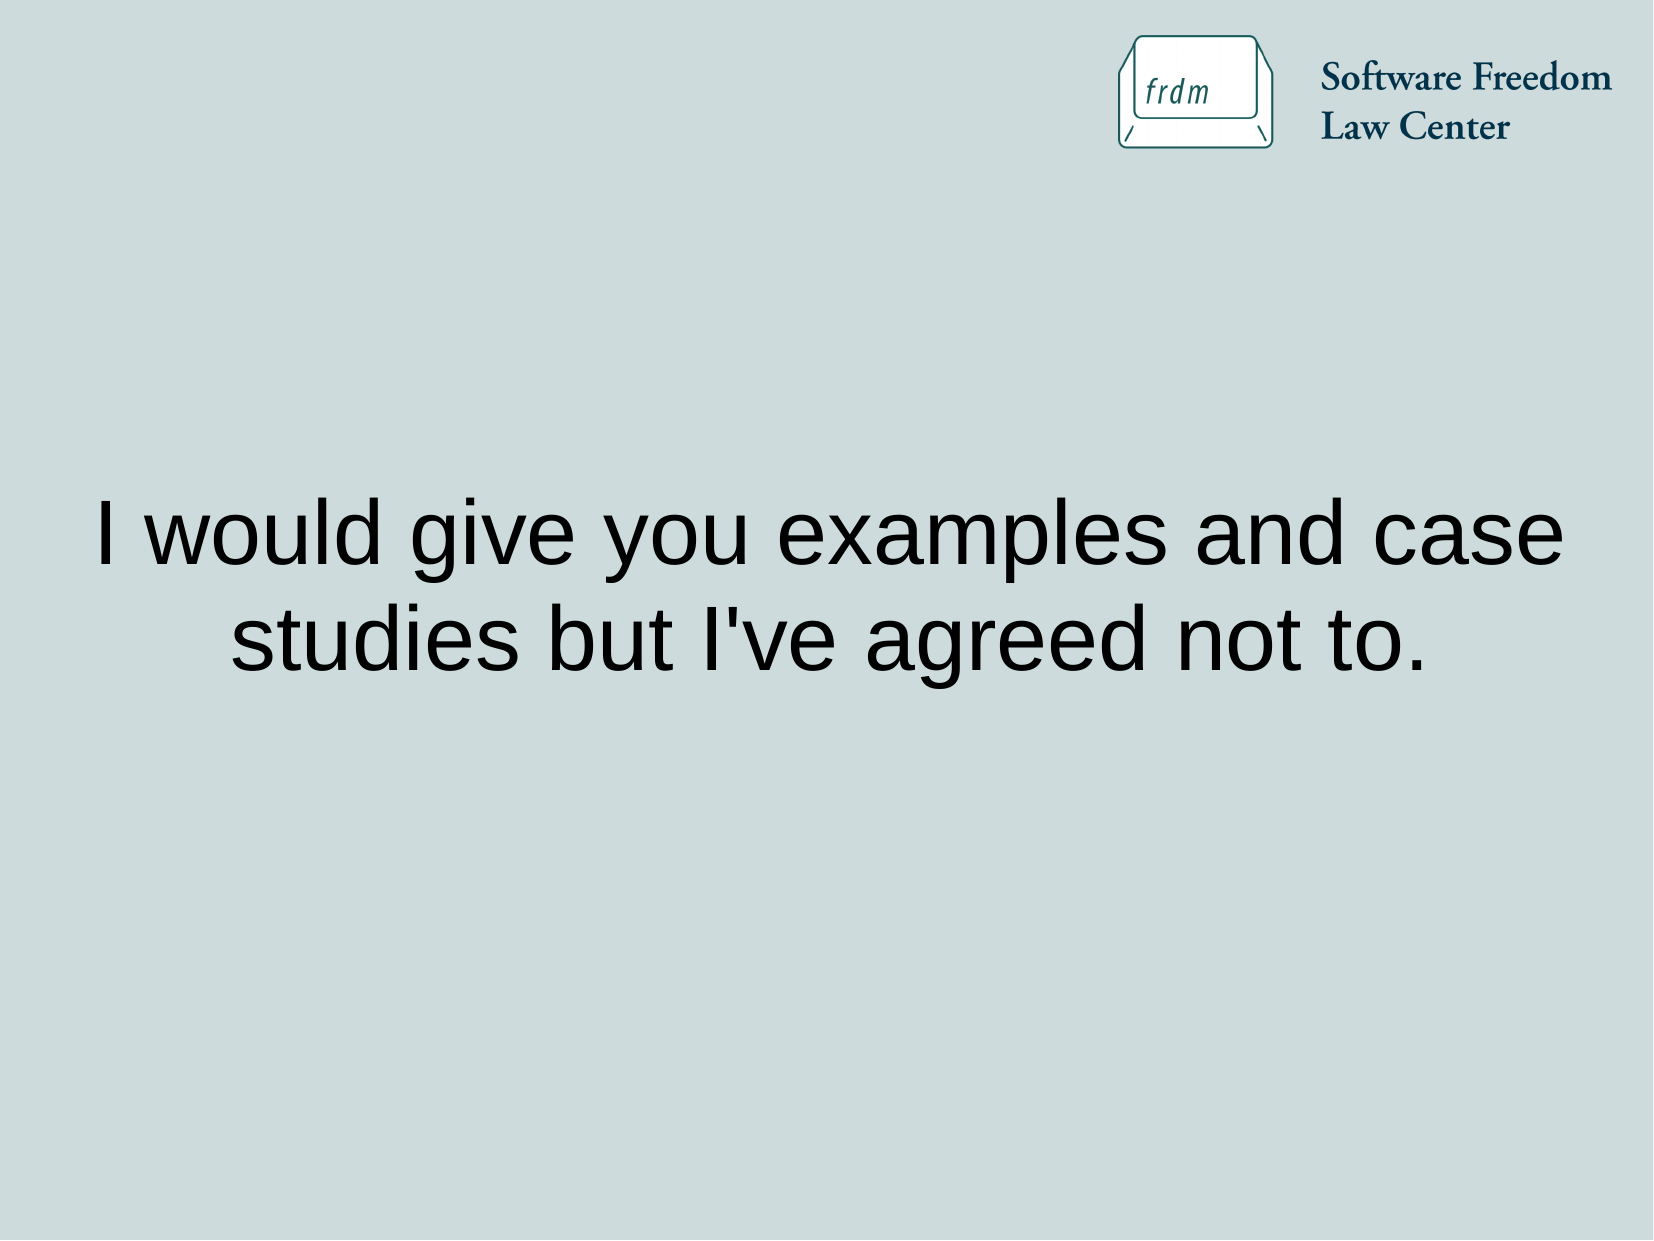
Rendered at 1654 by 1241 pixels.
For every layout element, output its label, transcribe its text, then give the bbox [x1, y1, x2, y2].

picture [1118, 35, 1613, 151]
title I would give you examples and case studies but I've agreed not to. [86, 479, 1576, 689]
